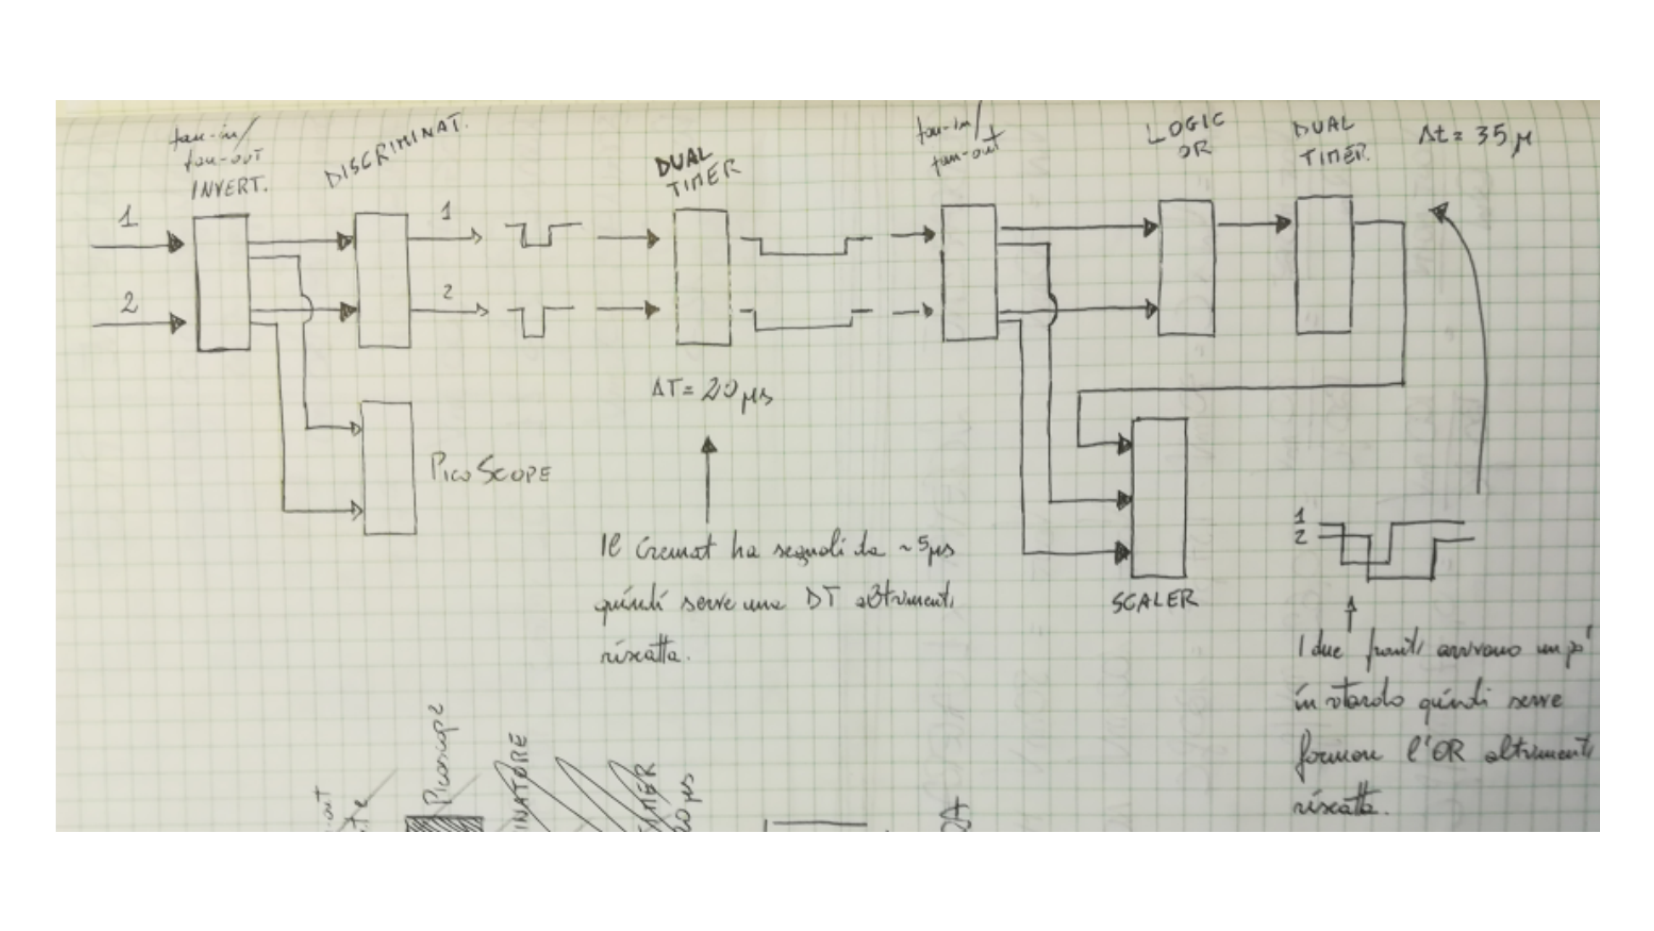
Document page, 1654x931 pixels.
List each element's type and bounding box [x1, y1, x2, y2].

picture [55, 99, 1600, 832]
